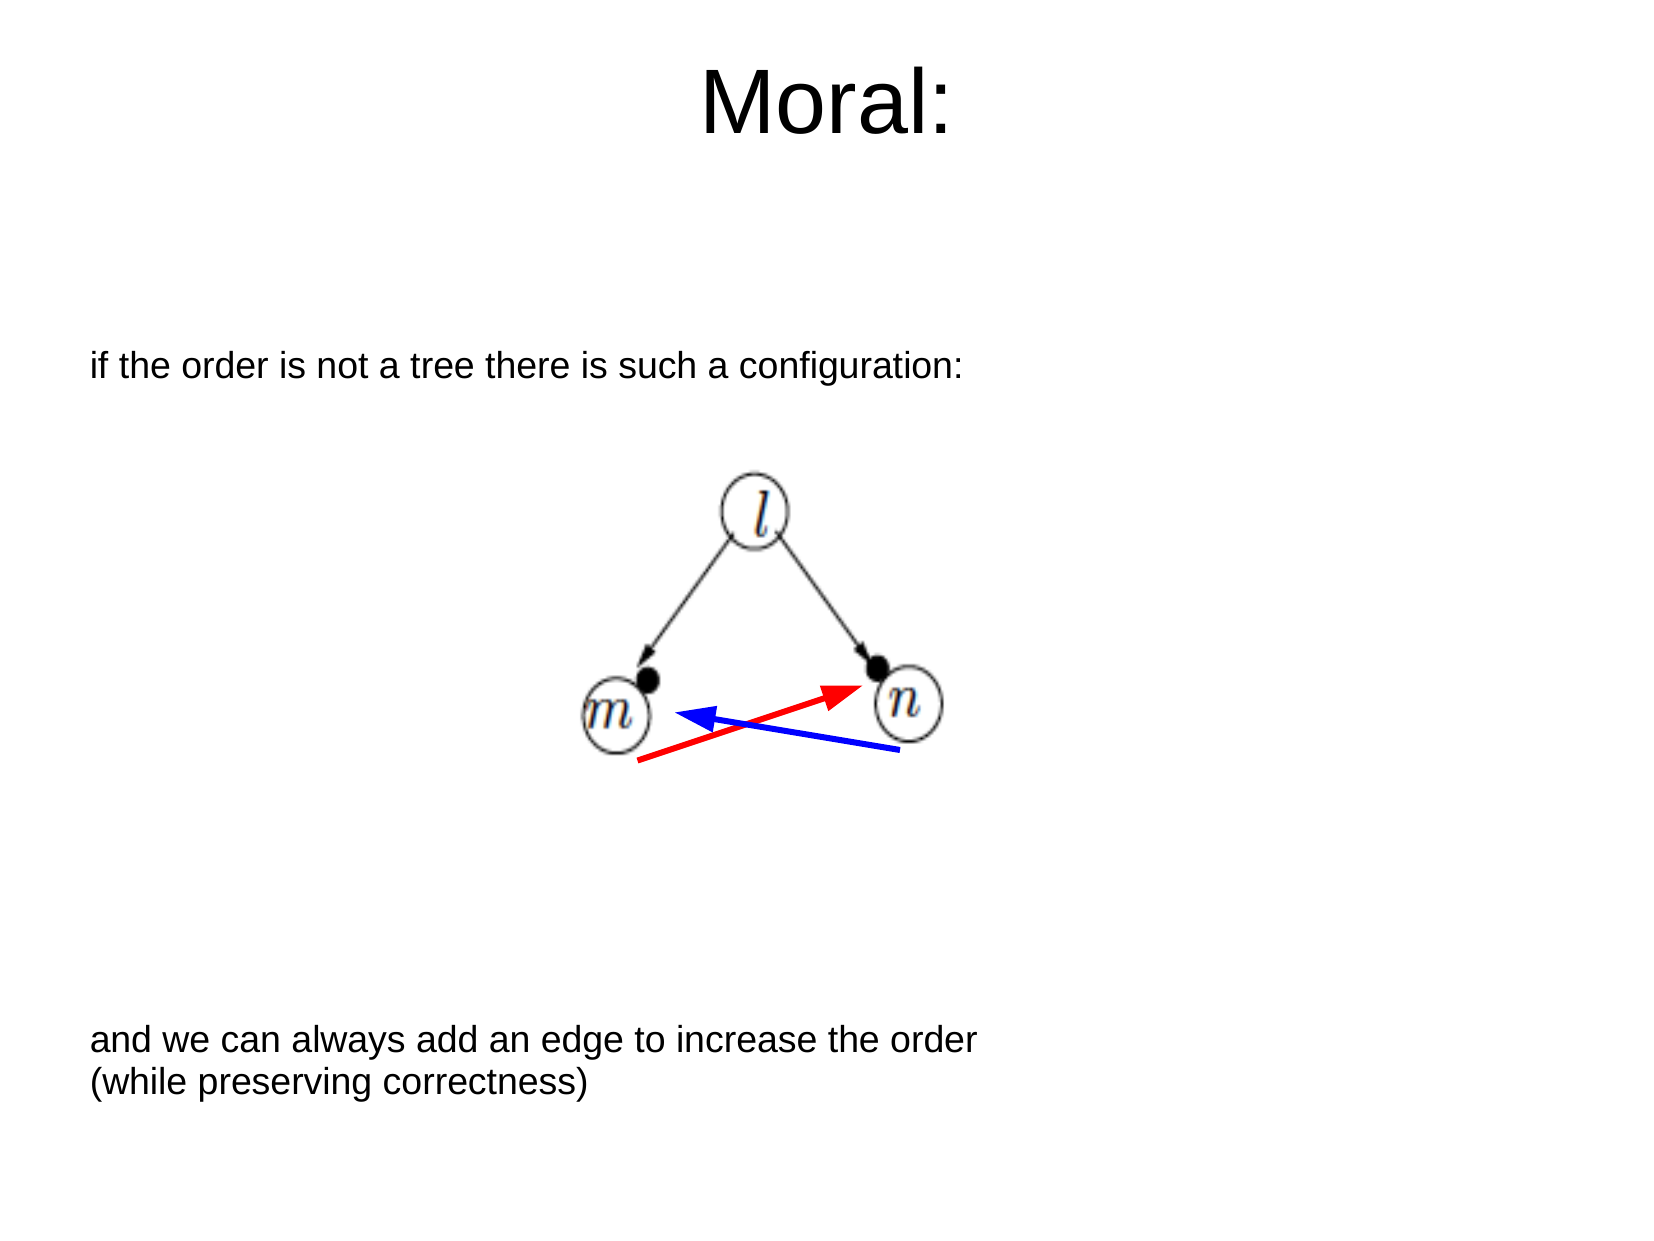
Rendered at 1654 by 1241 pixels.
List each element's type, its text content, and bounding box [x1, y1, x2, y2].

title Moral: [82, 50, 1571, 256]
text_box and we can always add an edge to increase the order (while preserving correctness) [75, 1011, 995, 1111]
picture [487, 422, 1013, 826]
text_box if the order is not a tree there is such a configuration: [75, 337, 981, 395]
